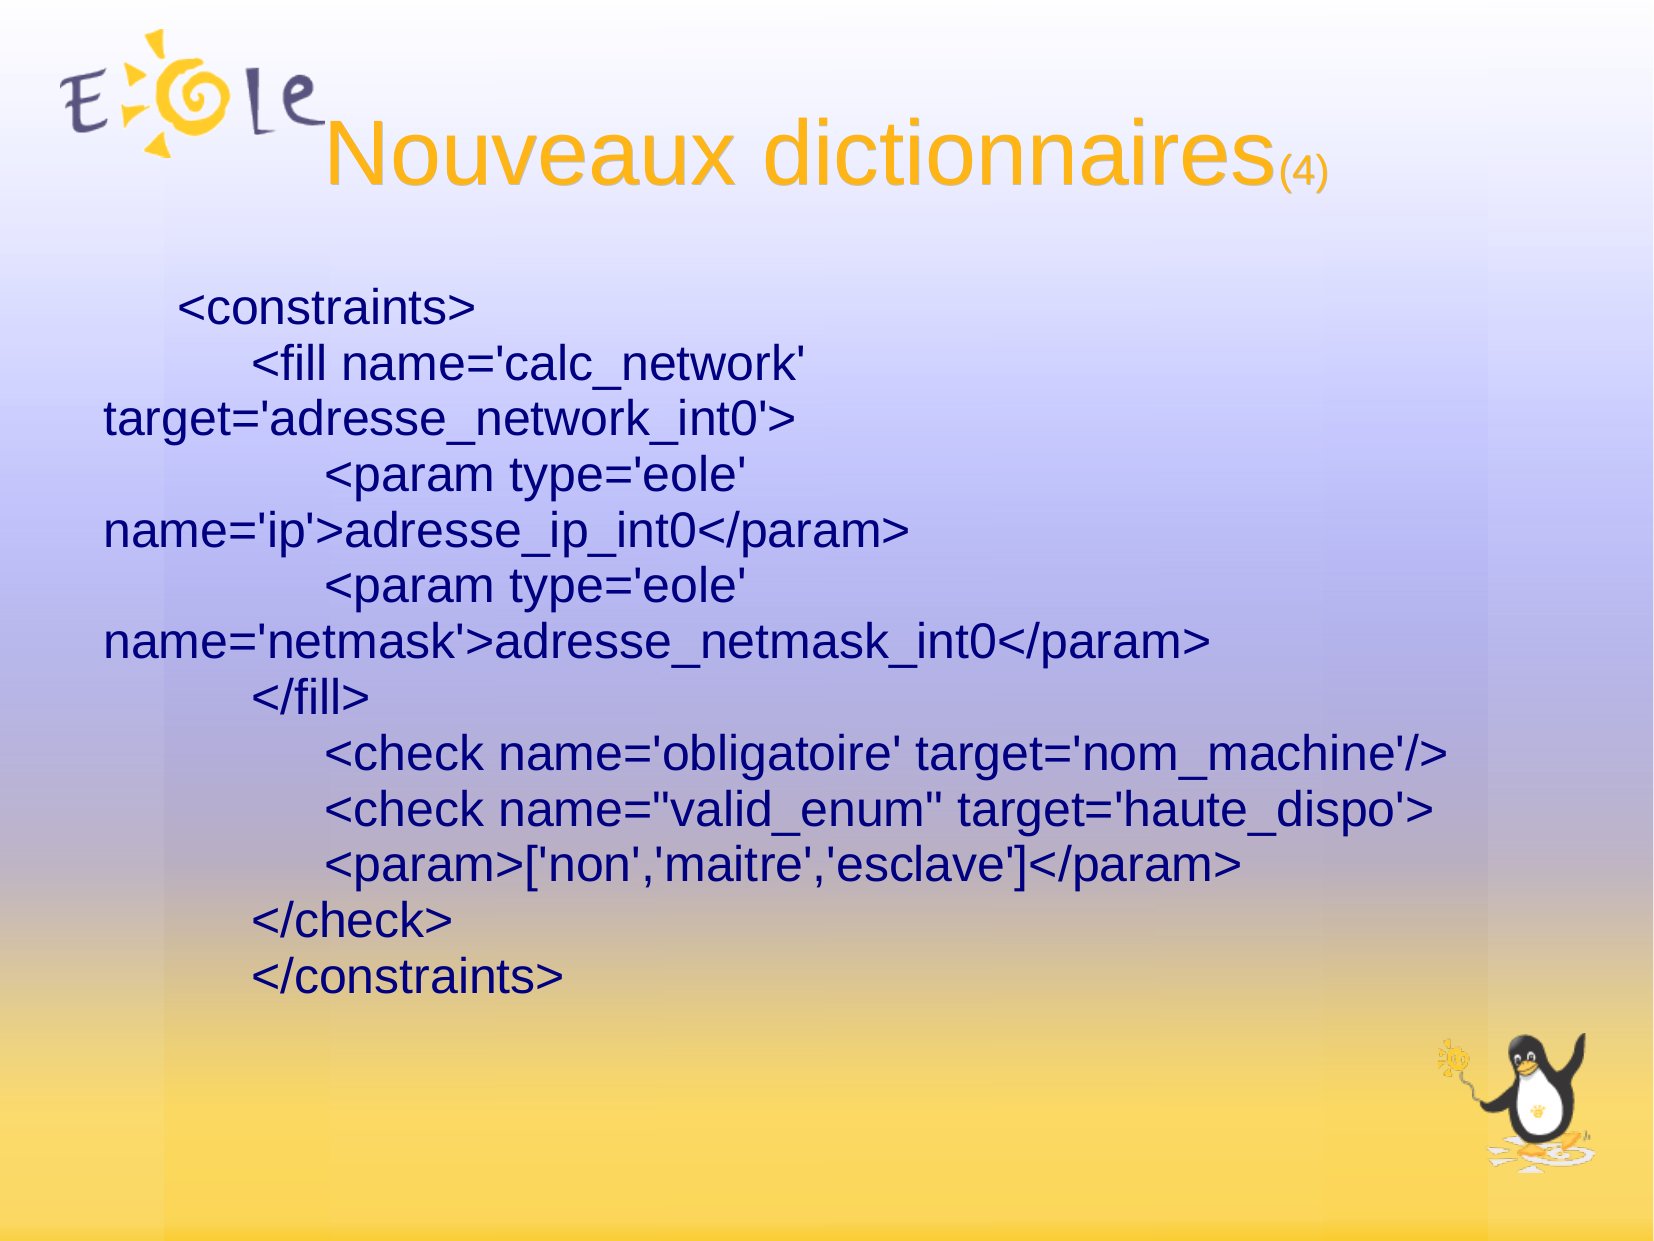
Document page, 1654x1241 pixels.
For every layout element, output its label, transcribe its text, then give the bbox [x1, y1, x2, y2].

picture [0, 0, 1654, 1241]
text_box <constraints> <fill name='calc_network' target='adresse_network_int0'> <param type='eole' name='ip'>adresse_ip_int0</param> <param type='eole' name='netmask'>adresse_netmask_int0</param> </fill> <check name='obligatoire' target='nom_machine'/> <check name="valid_enum" target='haute_dispo'> <param>['non','maitre','esclave']</param> </check> </constraints> [88, 271, 1497, 1093]
title Nouveaux dictionnaires(4) [82, 49, 1571, 257]
